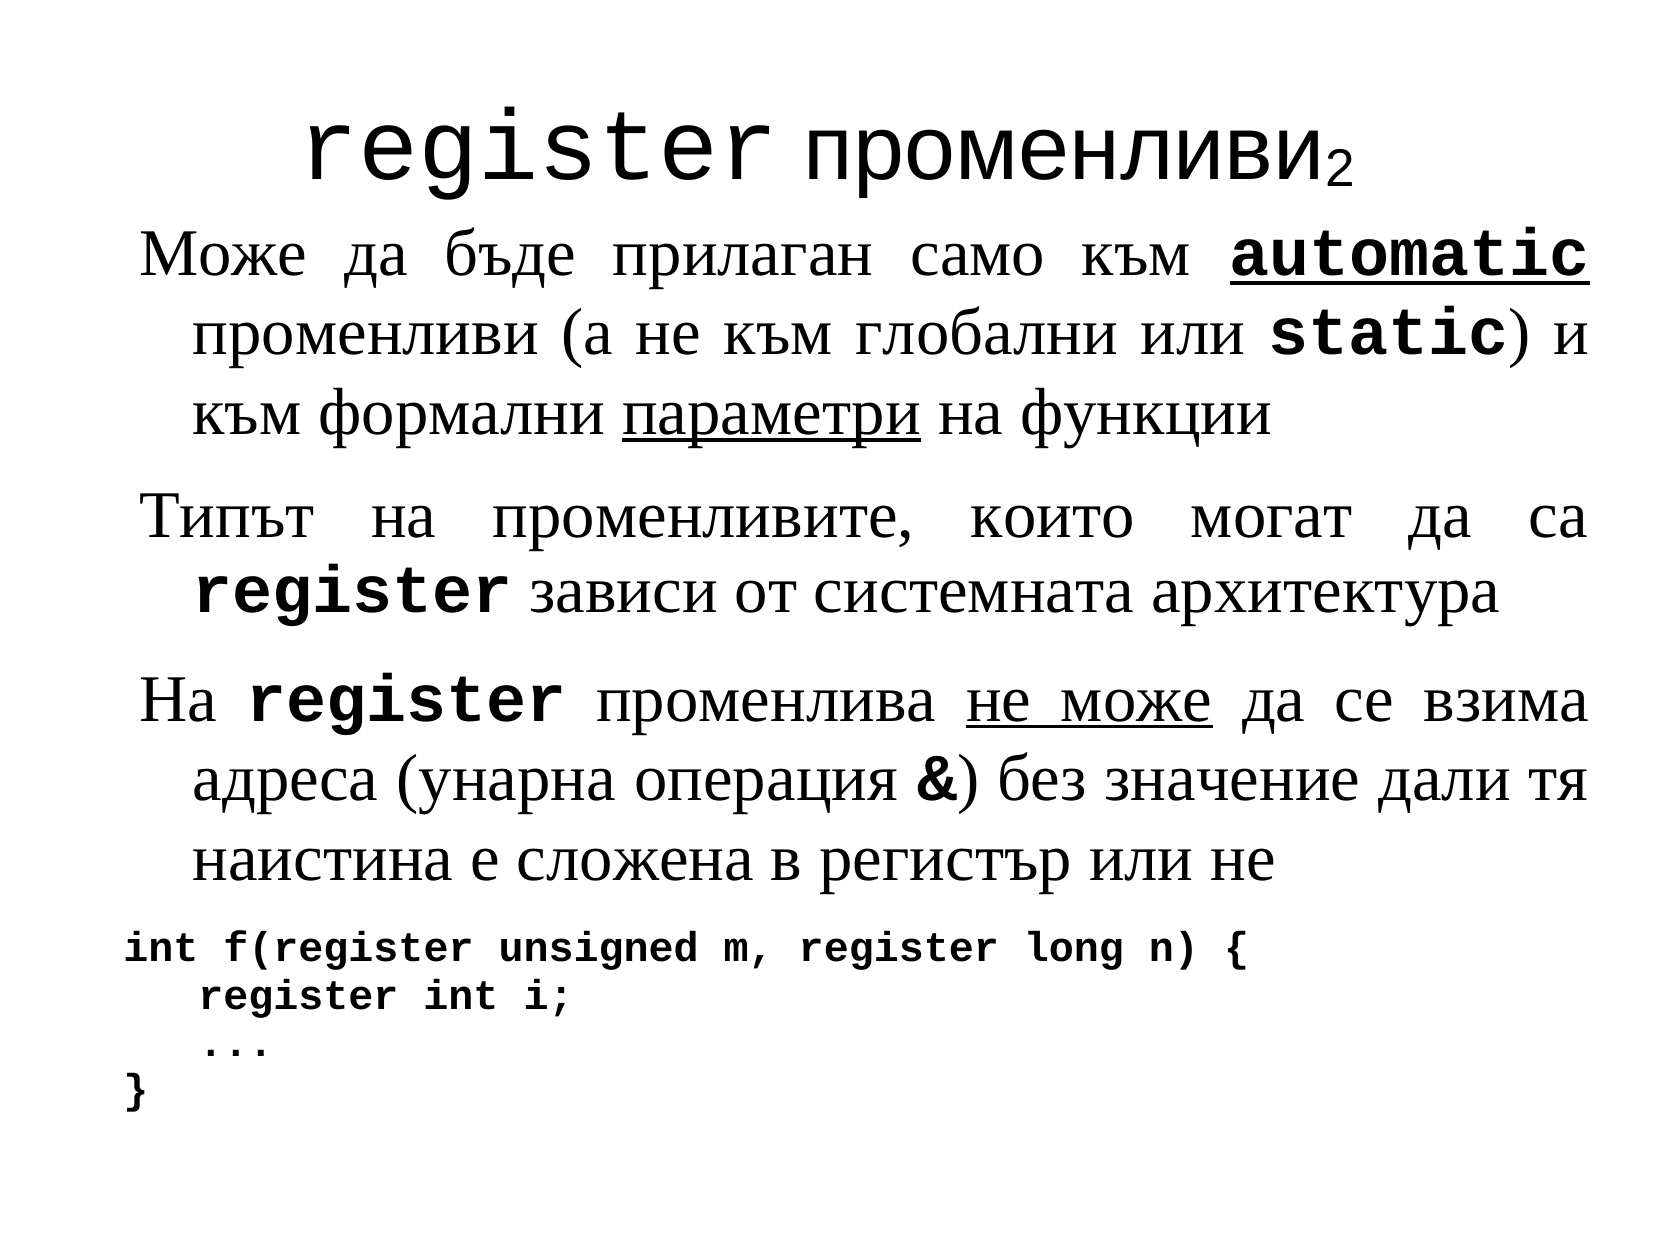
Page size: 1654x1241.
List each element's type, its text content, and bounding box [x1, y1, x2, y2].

text_box int f(register unsigned m, register long n) { register int i; ... } [108, 919, 1642, 1137]
title register променливи2 [82, 49, 1571, 257]
list Може да бъде прилаган само към automatic променливи (а не към глобални или static) и към формални параметри на функции Типът на променливите, които могат да са register зависи от системната архитектура На register променлива не може да се взима адреса (унарна операция &) без значение дали тя наистина е сложена в регистър или не [121, 215, 1590, 895]
